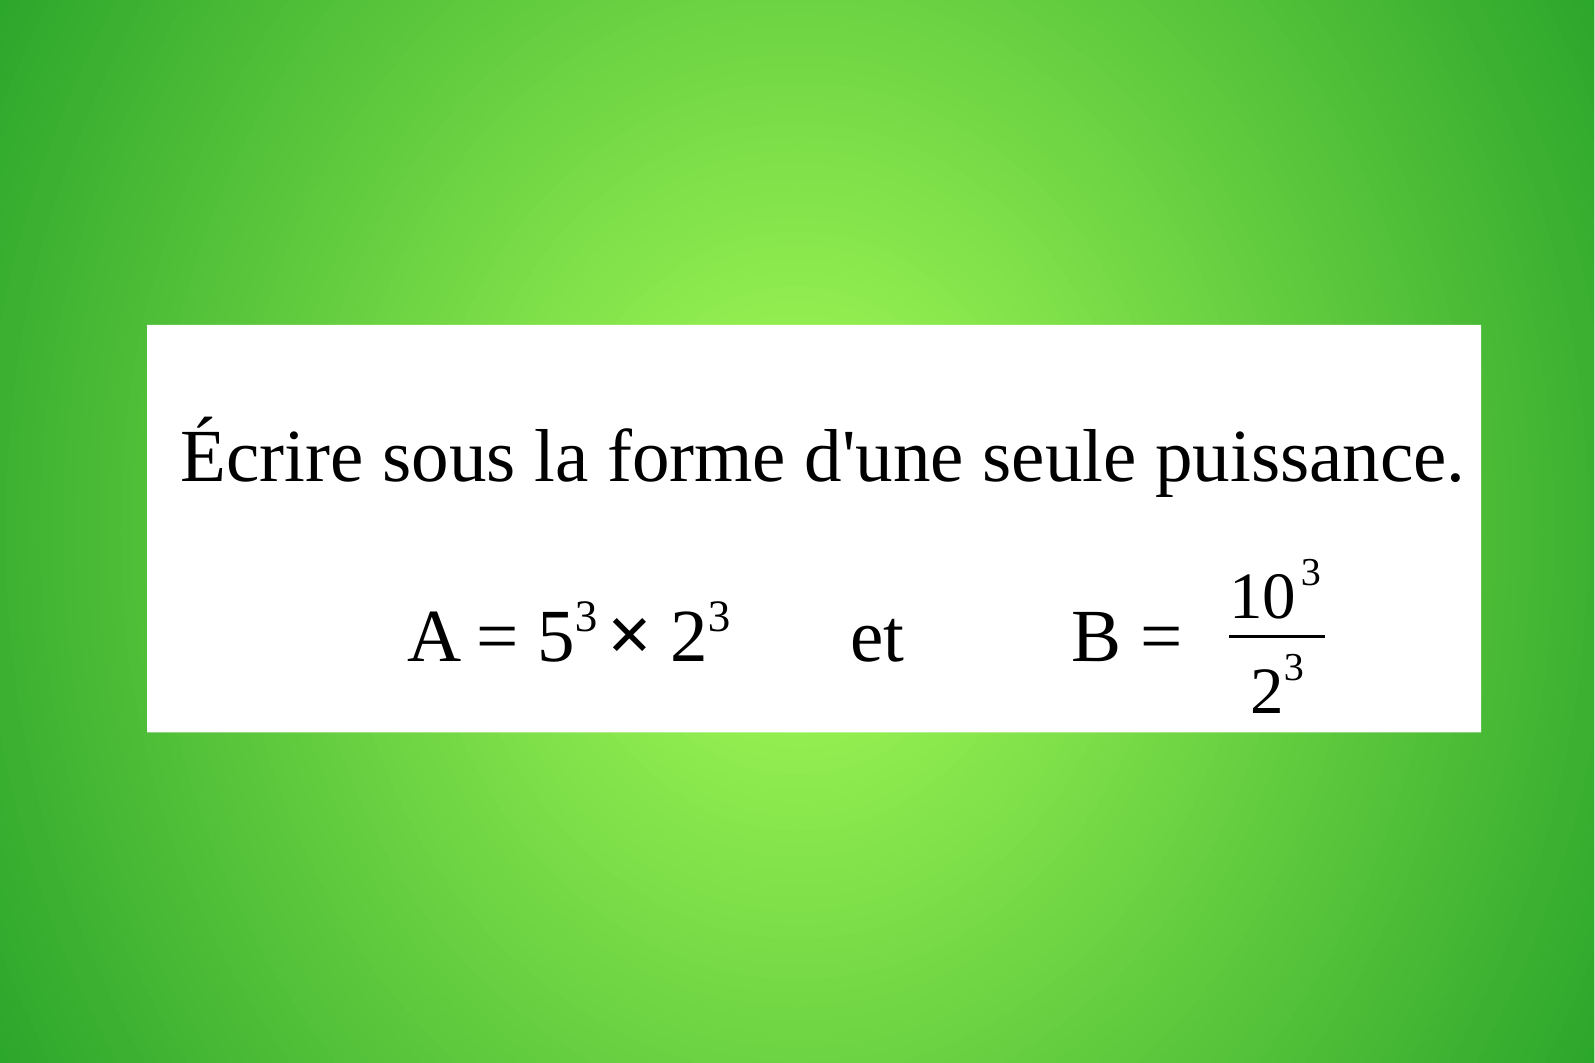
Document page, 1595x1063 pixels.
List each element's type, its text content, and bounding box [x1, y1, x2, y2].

picture [0, 0, 1595, 1063]
chart [1208, 547, 1342, 728]
text_box Écrire sous la forme d'une seule puissance. A = 53 × 23 et B = [147, 324, 1482, 733]
